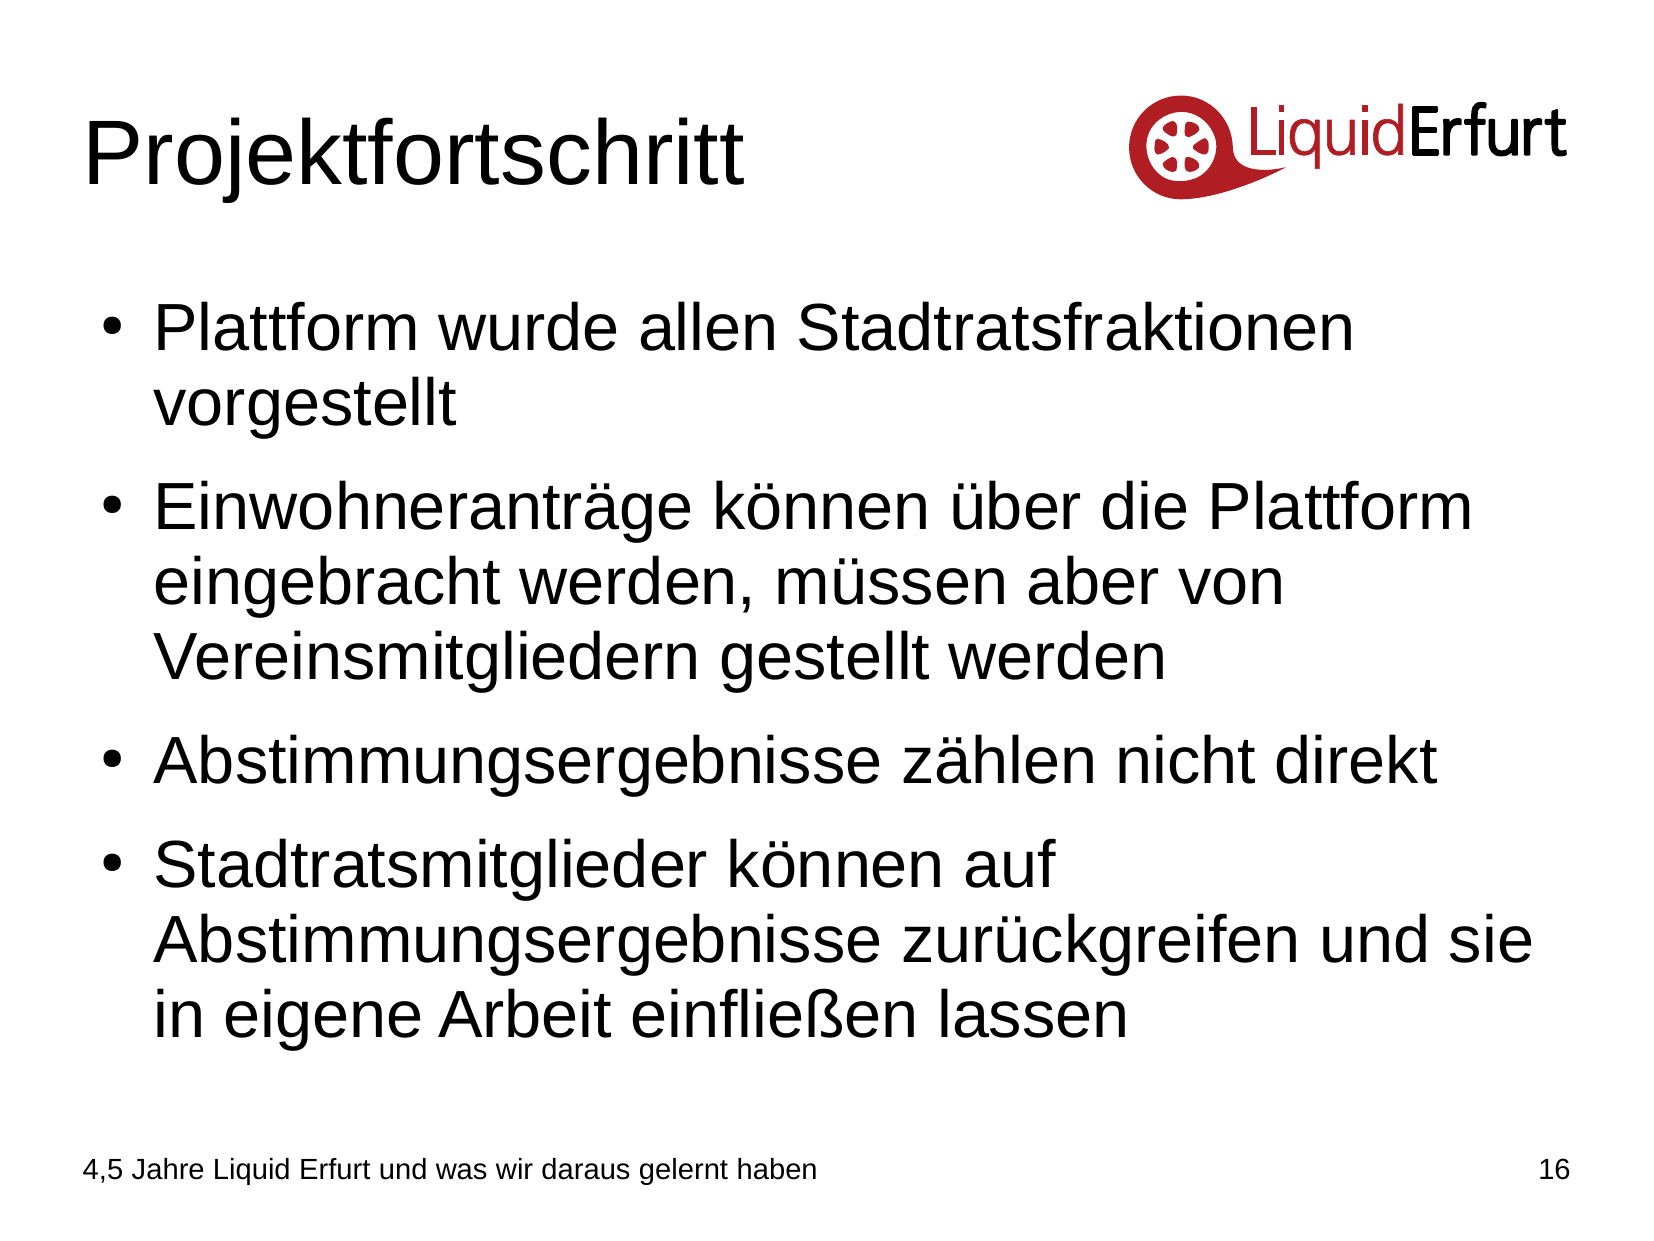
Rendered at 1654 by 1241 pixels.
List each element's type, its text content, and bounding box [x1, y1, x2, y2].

list Plattform wurde allen Stadtratsfraktionen vorgestellt Einwohneranträge können über die Plattform eingebracht werden, müssen aber von Vereinsmitgliedern gestellt werden Abstimmungsergebnisse zählen nicht direkt Stadtratsmitglieder können auf Abstimmungsergebnisse zurückgreifen und sie in eigene Arbeit einfließen lassen [82, 290, 1571, 1114]
title Projektfortschritt [82, 49, 1571, 257]
